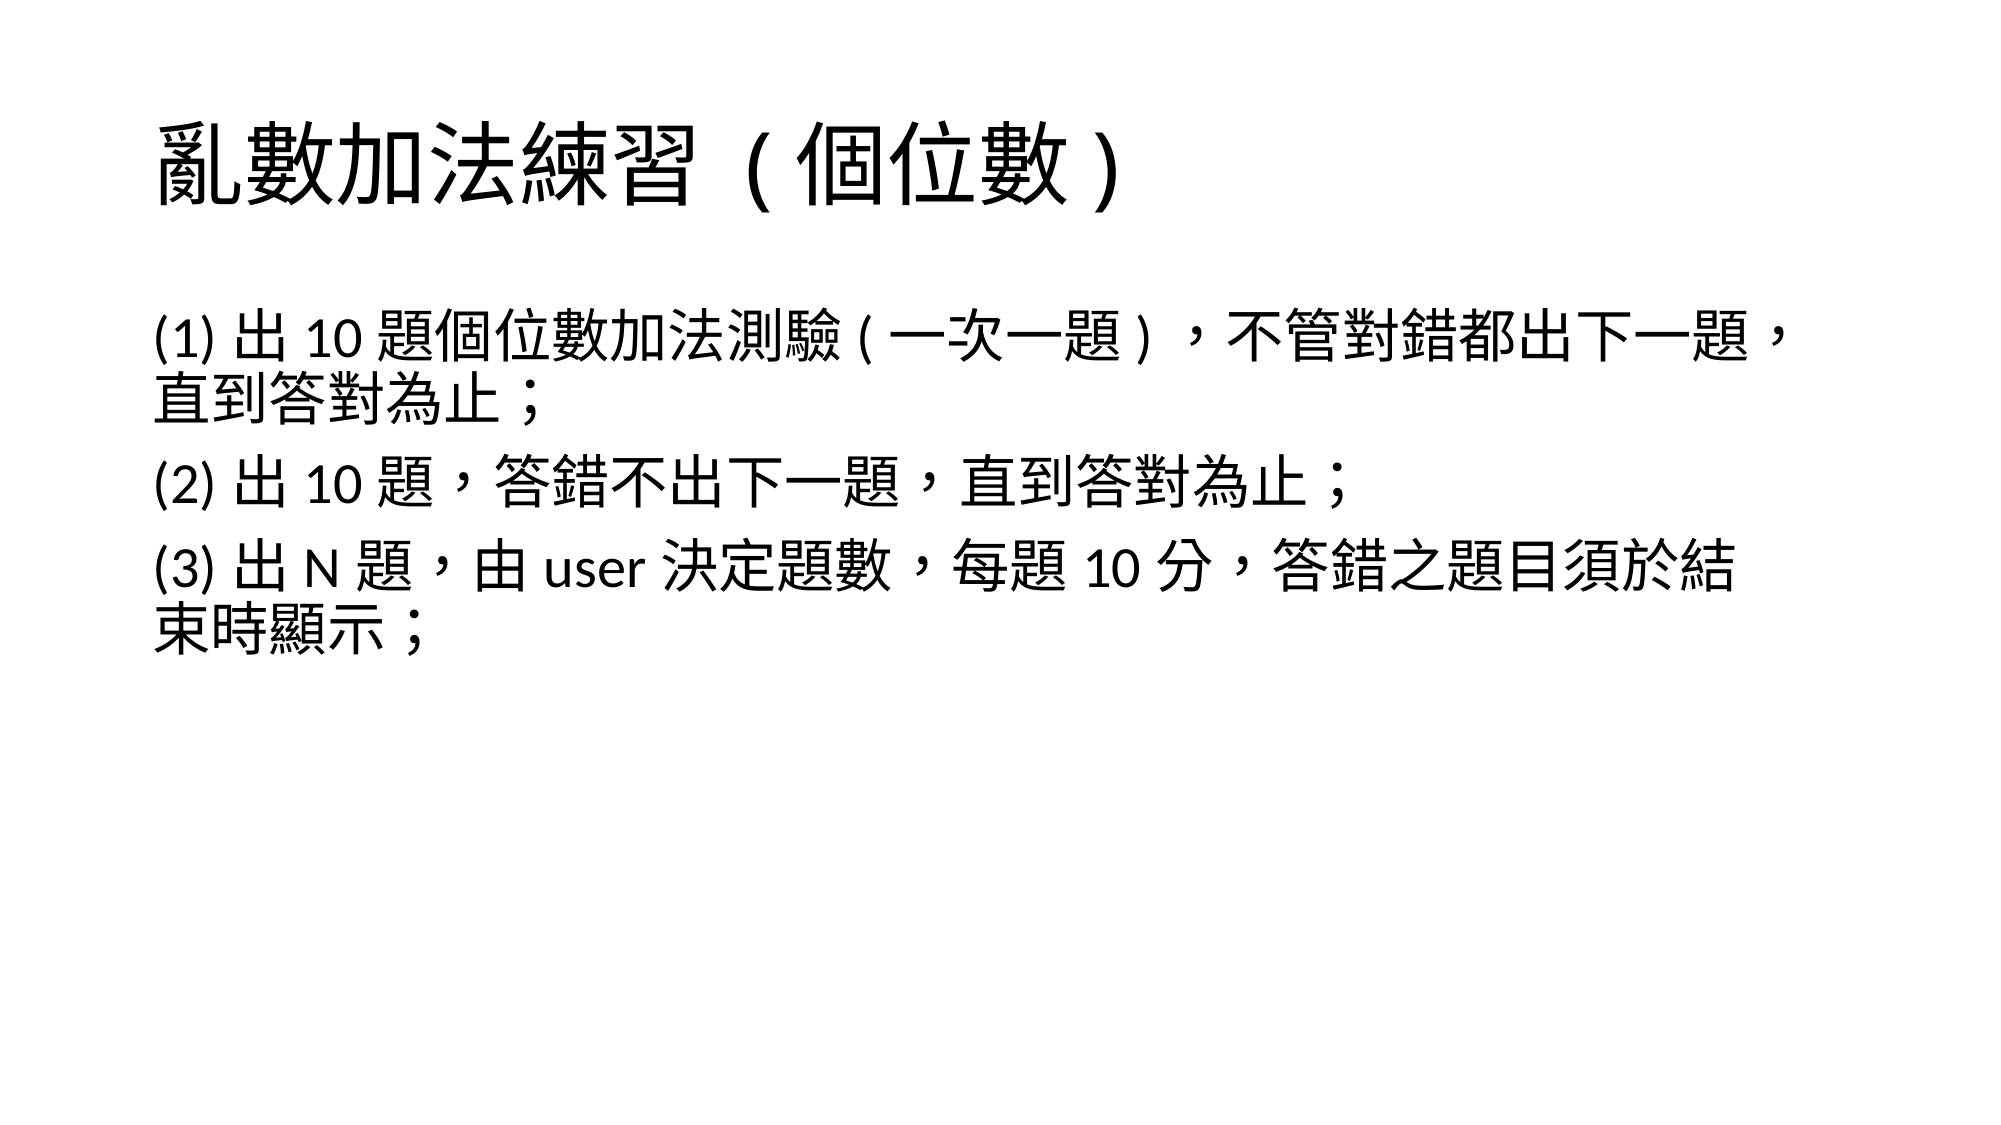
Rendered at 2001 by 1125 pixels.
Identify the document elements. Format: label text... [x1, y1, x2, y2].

title 亂數加法練習 (個位數) [137, 59, 1863, 278]
list (1)出10題個位數加法測驗(一次一題)，不管對錯都出下一題，直到答對為止； (2)出10題，答錯不出下一題，直到答對為止； (3)出N題，由user決定題數，每題10分，答錯之題目須於結束時顯示； [137, 299, 1769, 1014]
